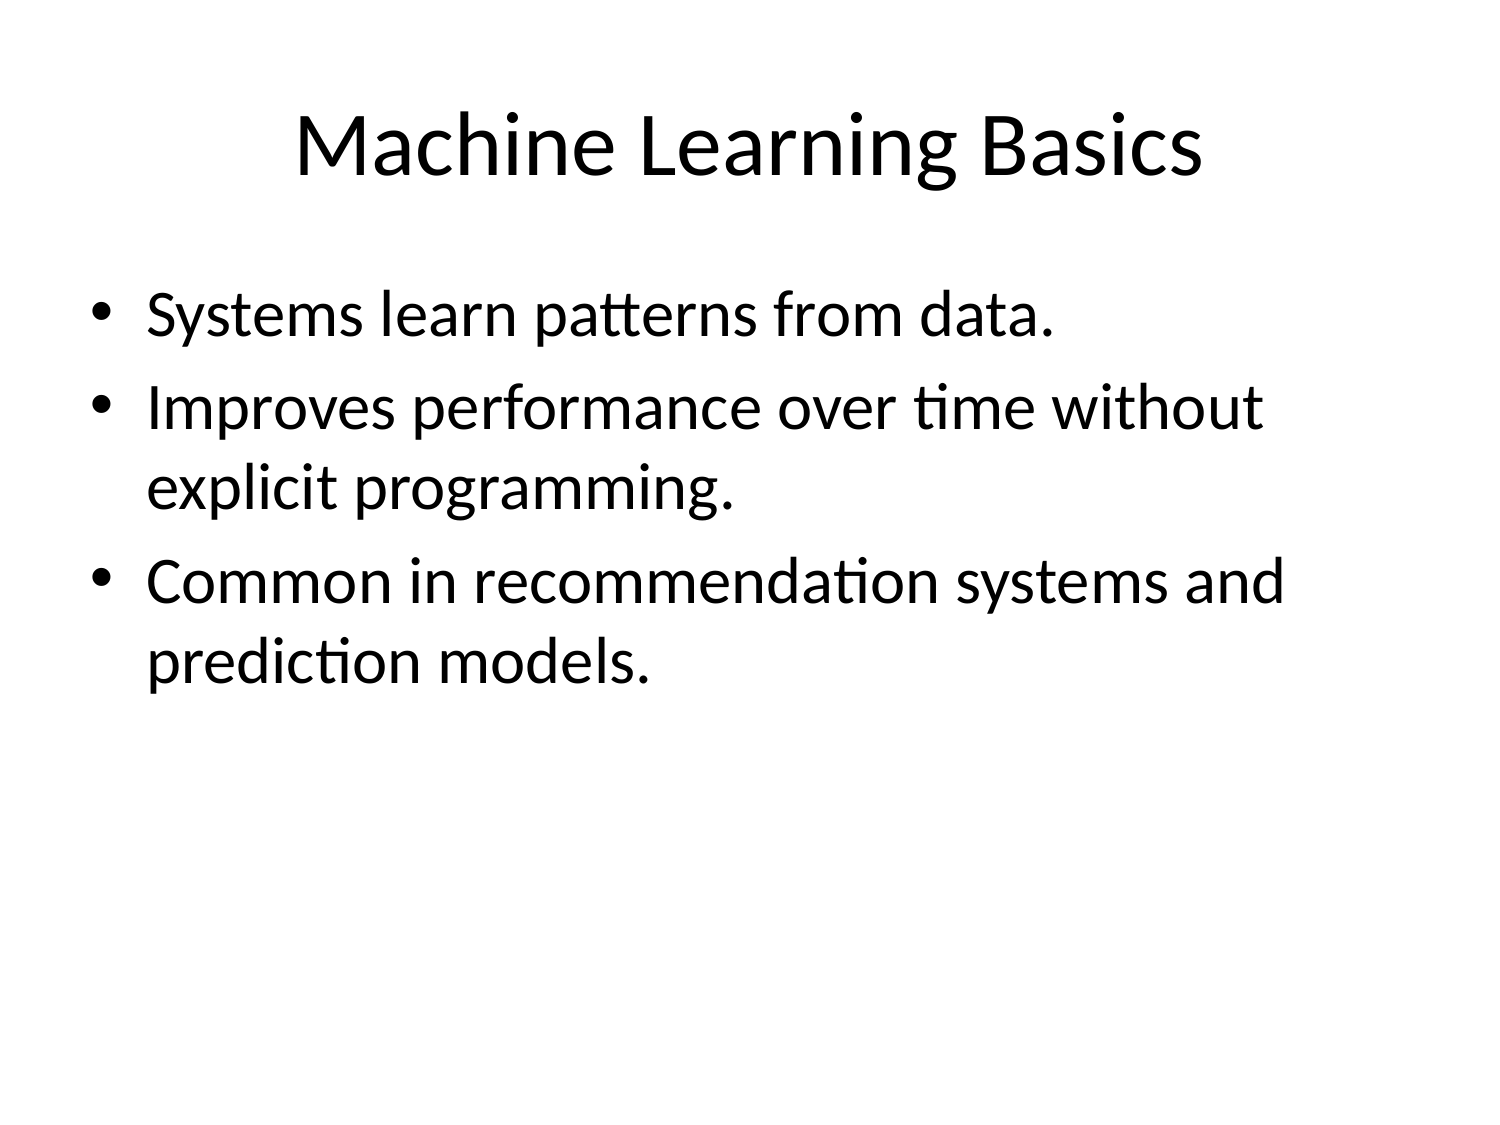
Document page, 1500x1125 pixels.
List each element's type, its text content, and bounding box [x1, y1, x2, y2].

list Systems learn patterns from data. Improves performance over time without explicit programming. Common in recommendation systems and prediction models. [75, 262, 1425, 1005]
title Machine Learning Basics [75, 45, 1425, 233]
